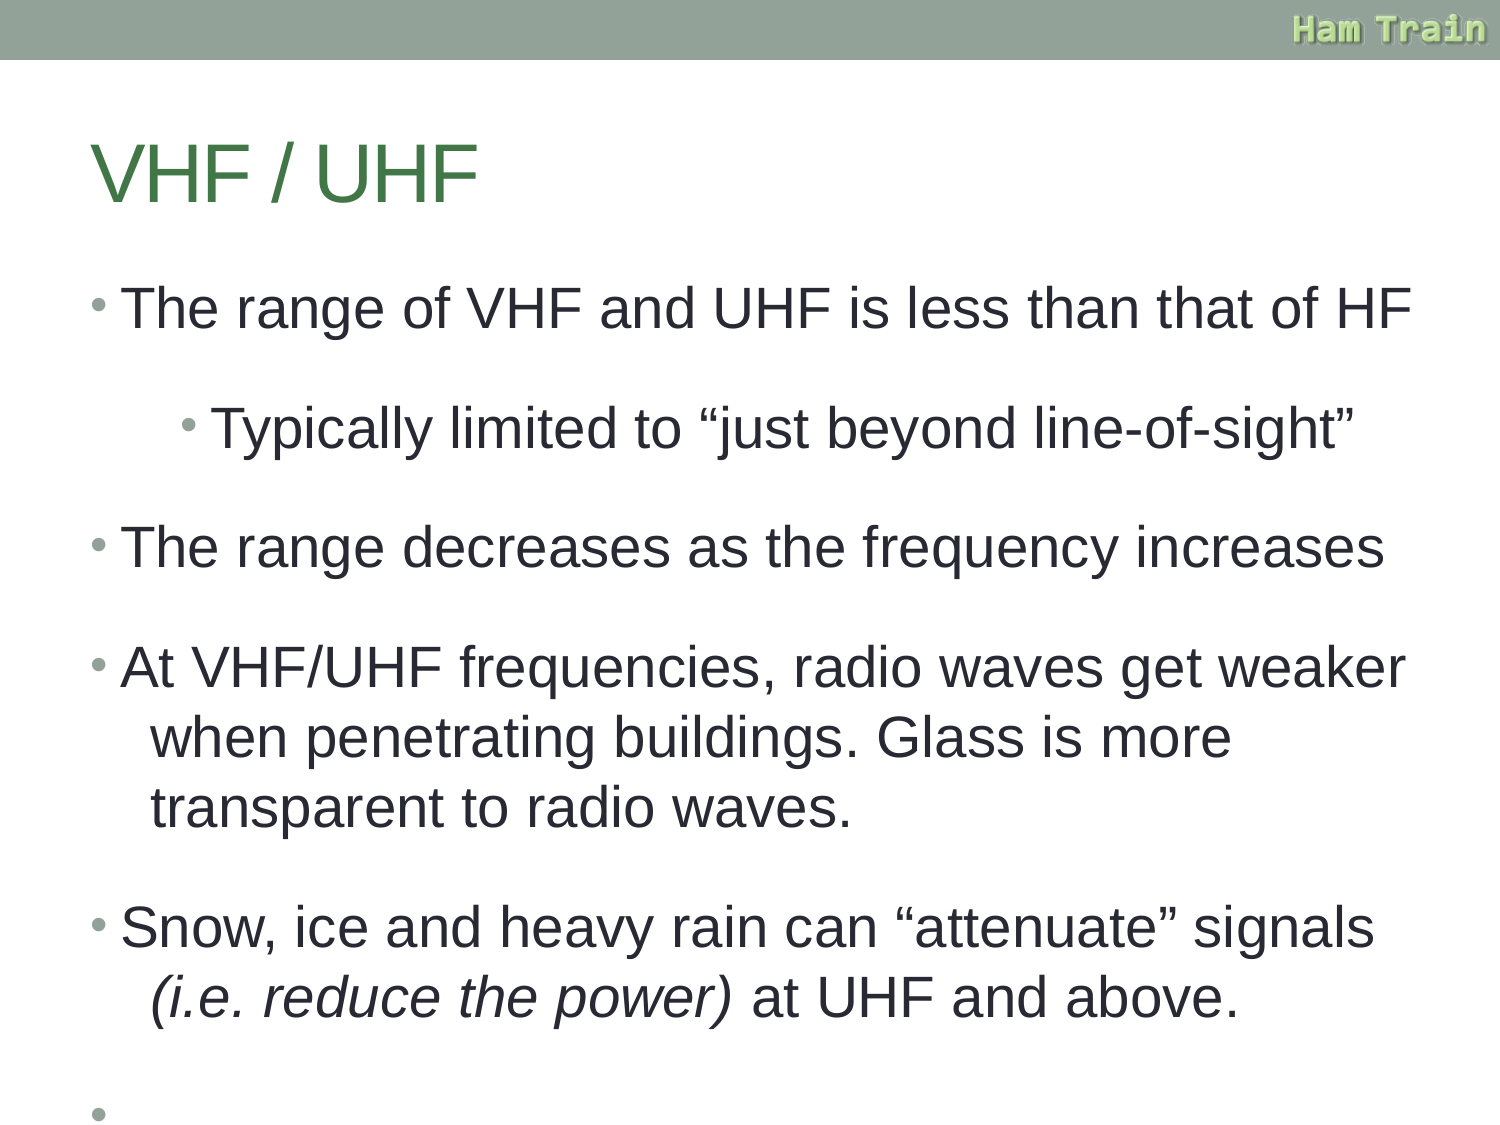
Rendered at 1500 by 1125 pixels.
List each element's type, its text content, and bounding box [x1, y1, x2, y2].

list The range of VHF and UHF is less than that of HF Typically limited to “just beyond line-of-sight” The range decreases as the frequency increases At VHF/UHF frequencies, radio waves get weaker when penetrating buildings. Glass is more transparent to radio waves. Snow, ice and heavy rain can “attenuate” signals (i.e. reduce the power) at UHF and above. [75, 262, 1447, 1083]
title VHF / UHF [75, 87, 1426, 251]
